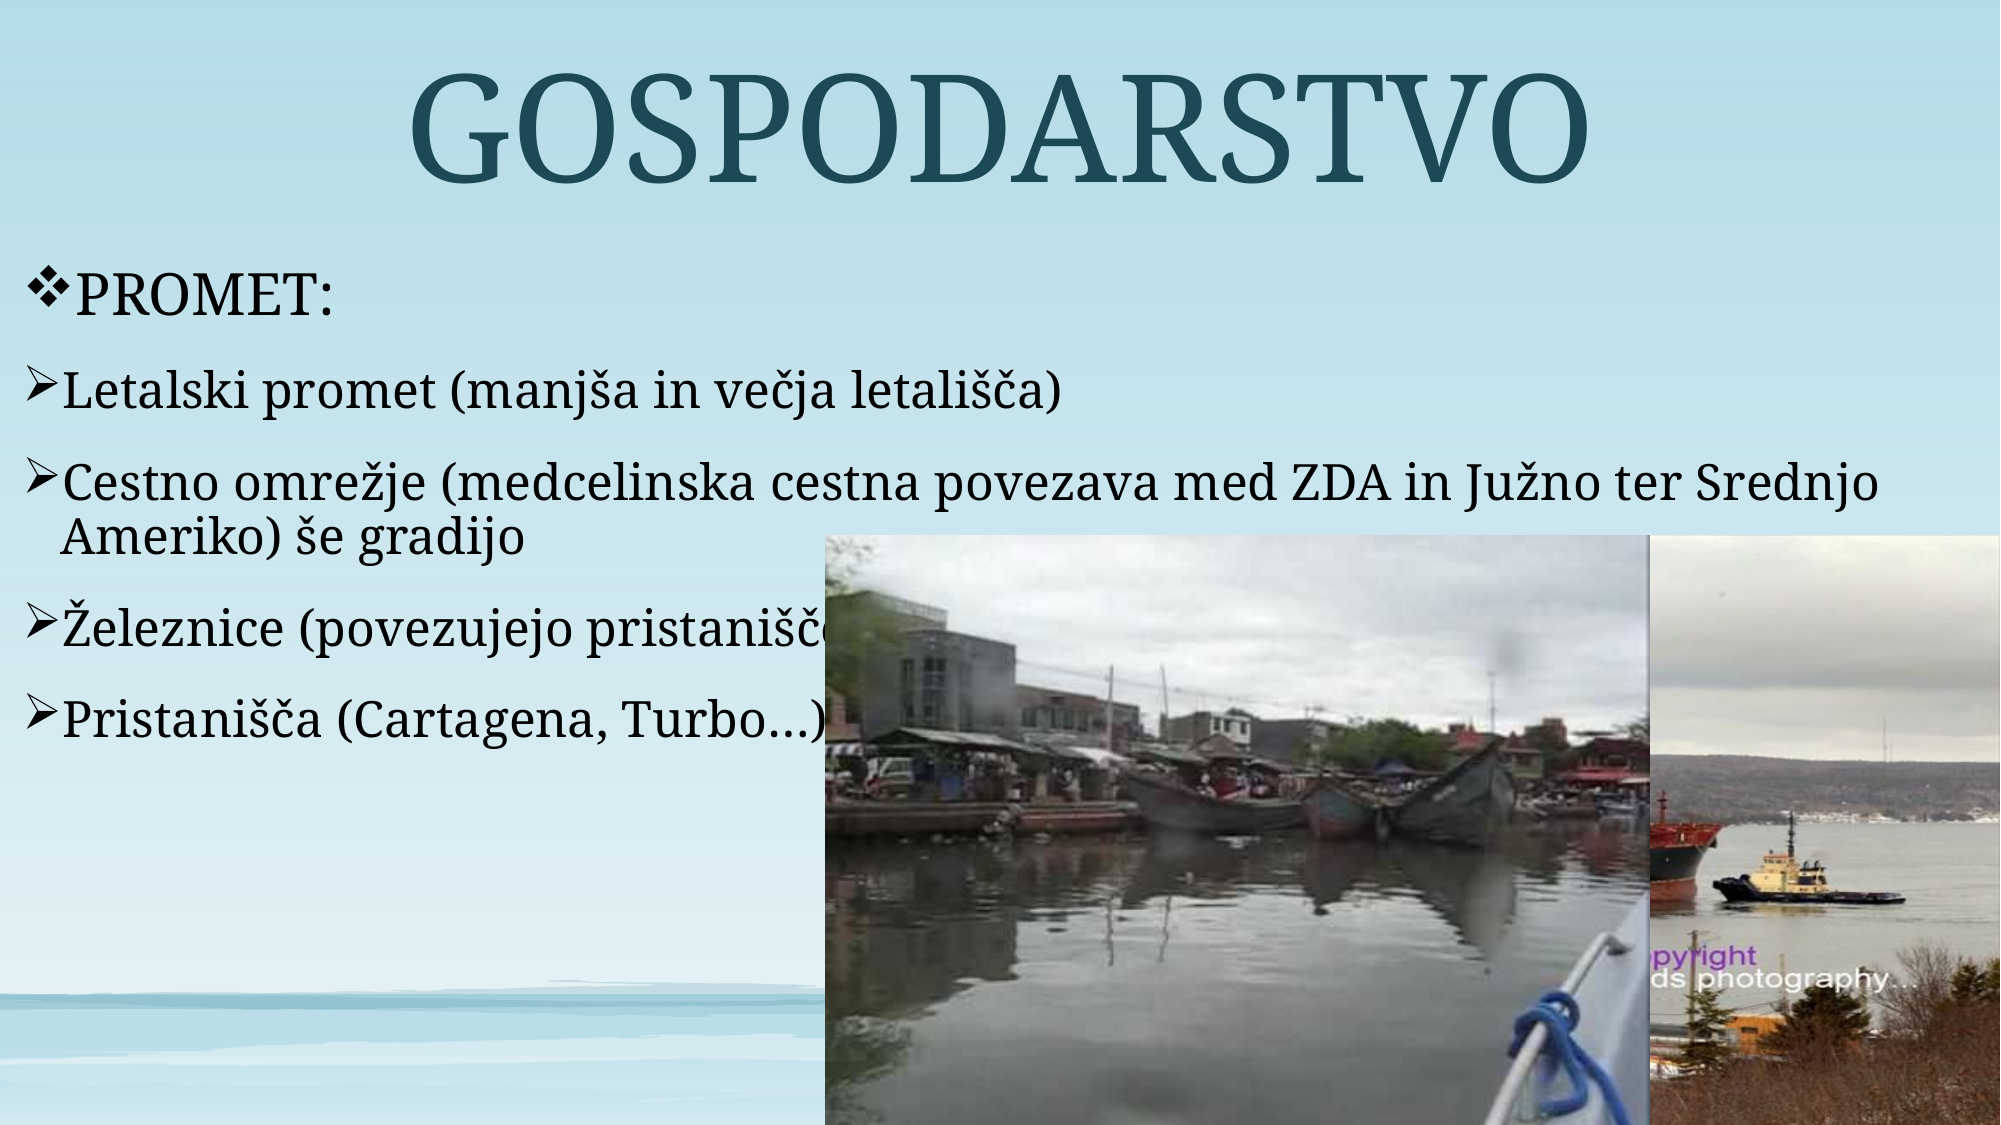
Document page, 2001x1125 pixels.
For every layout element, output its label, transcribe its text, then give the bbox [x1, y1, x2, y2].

picture [825, 535, 2000, 1125]
title GOSPODARSTVO [219, 43, 1780, 222]
list PROMET: Letalski promet (manjša in večja letališča) Cestno omrežje (medcelinska cestna povezava med ZDA in Južno ter Srednjo Ameriko) še gradijo Železnice (povezujejo pristanišče) Pristanišča (Cartagena, Turbo…) [0, 258, 2000, 1125]
